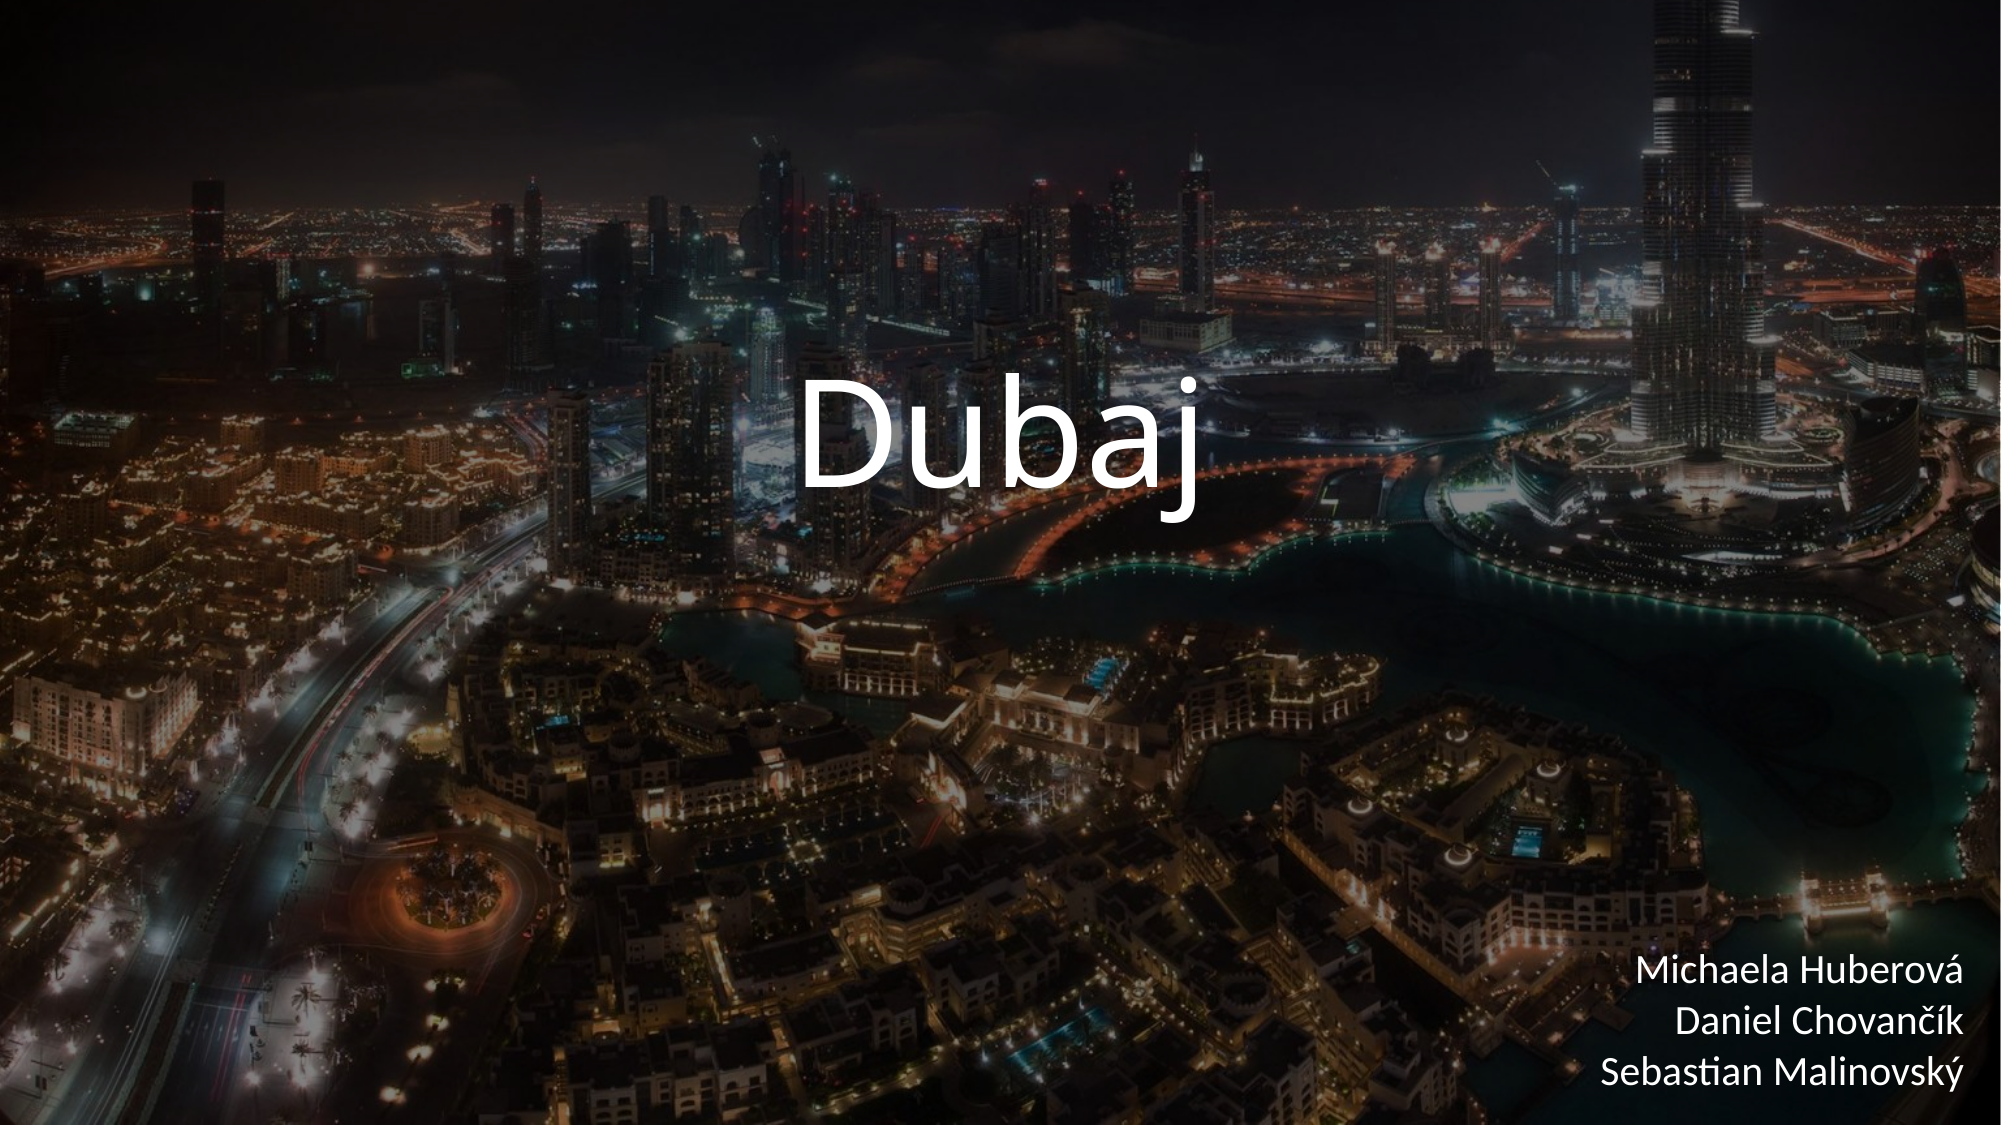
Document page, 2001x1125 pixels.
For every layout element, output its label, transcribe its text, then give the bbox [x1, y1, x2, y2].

picture [0, 0, 2000, 1125]
subtitle Michaela Huberová Daniel Chovančík Sebastian Malinovský [1585, 952, 2000, 1125]
title Dubaj [249, 51, 1750, 528]
